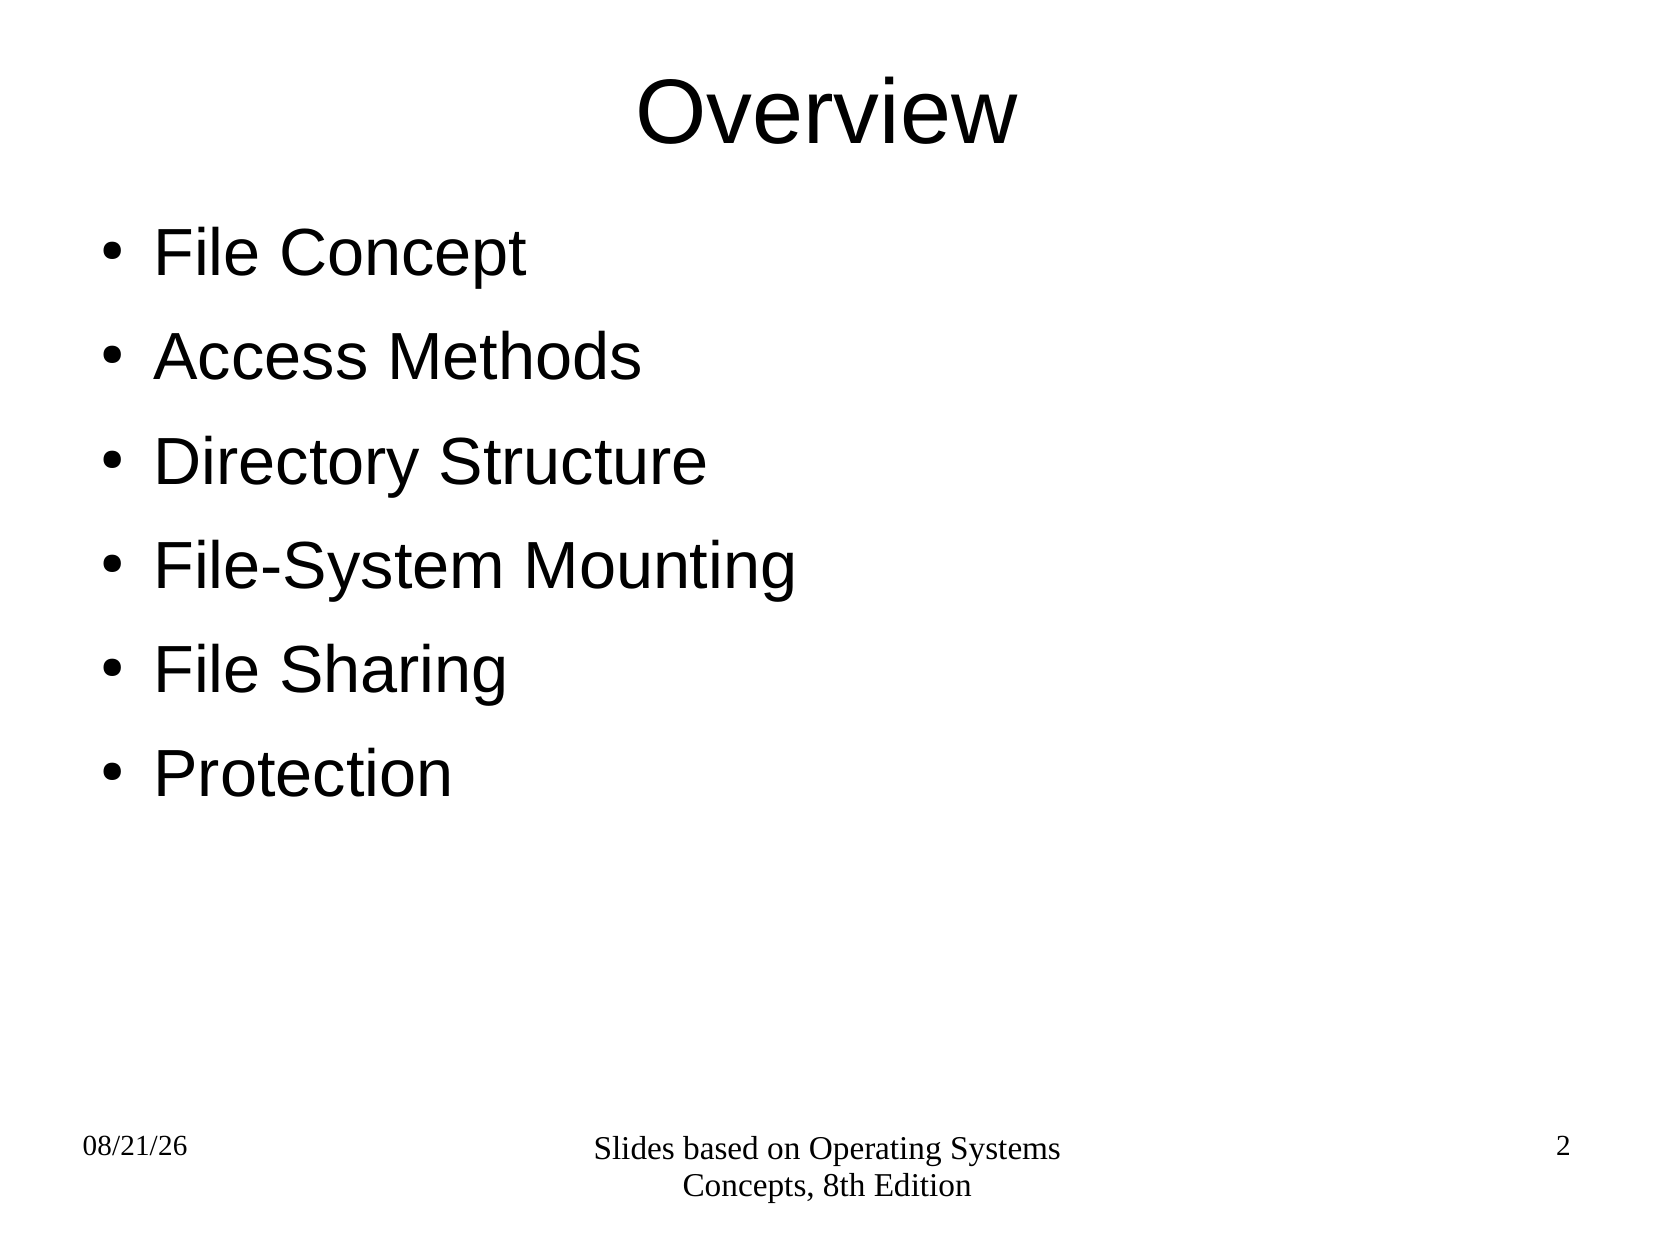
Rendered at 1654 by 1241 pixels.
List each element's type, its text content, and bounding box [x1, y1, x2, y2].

title Overview [82, 8, 1571, 215]
list File Concept Access Methods Directory Structure File-System Mounting File Sharing Protection [82, 215, 1571, 1126]
